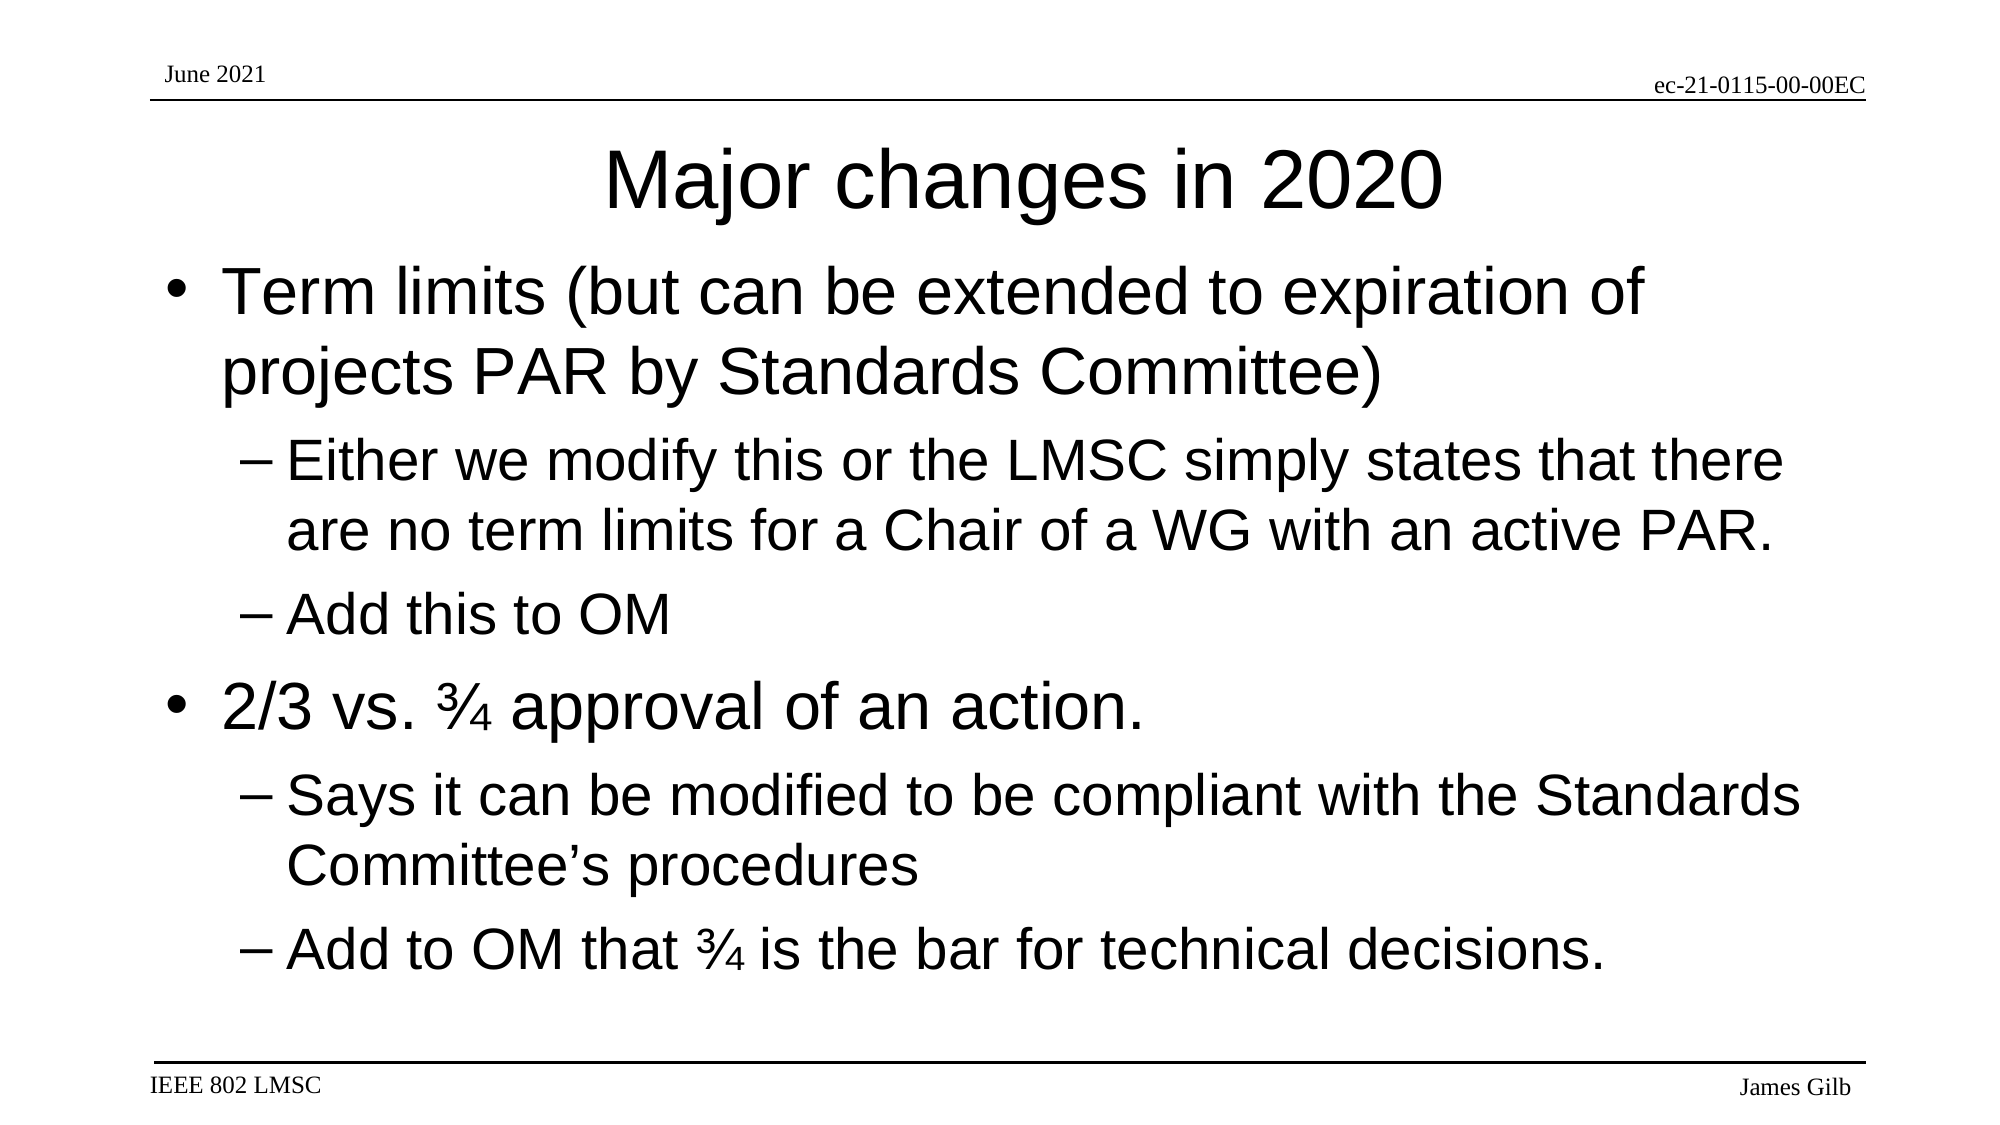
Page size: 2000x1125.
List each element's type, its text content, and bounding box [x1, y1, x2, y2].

list Term limits (but can be extended to expiration of projects PAR by Standards Committee) Either we modify this or the LMSC simply states that there are no term limits for a Chair of a WG with an active PAR. Add this to OM 2/3 vs. ¾ approval of an action. Says it can be modified to be compliant with the Standards Committee’s procedures Add to OM that ¾ is the bar for technical decisions. [149, 239, 1900, 1051]
title Major changes in 2020 [149, 112, 1900, 238]
